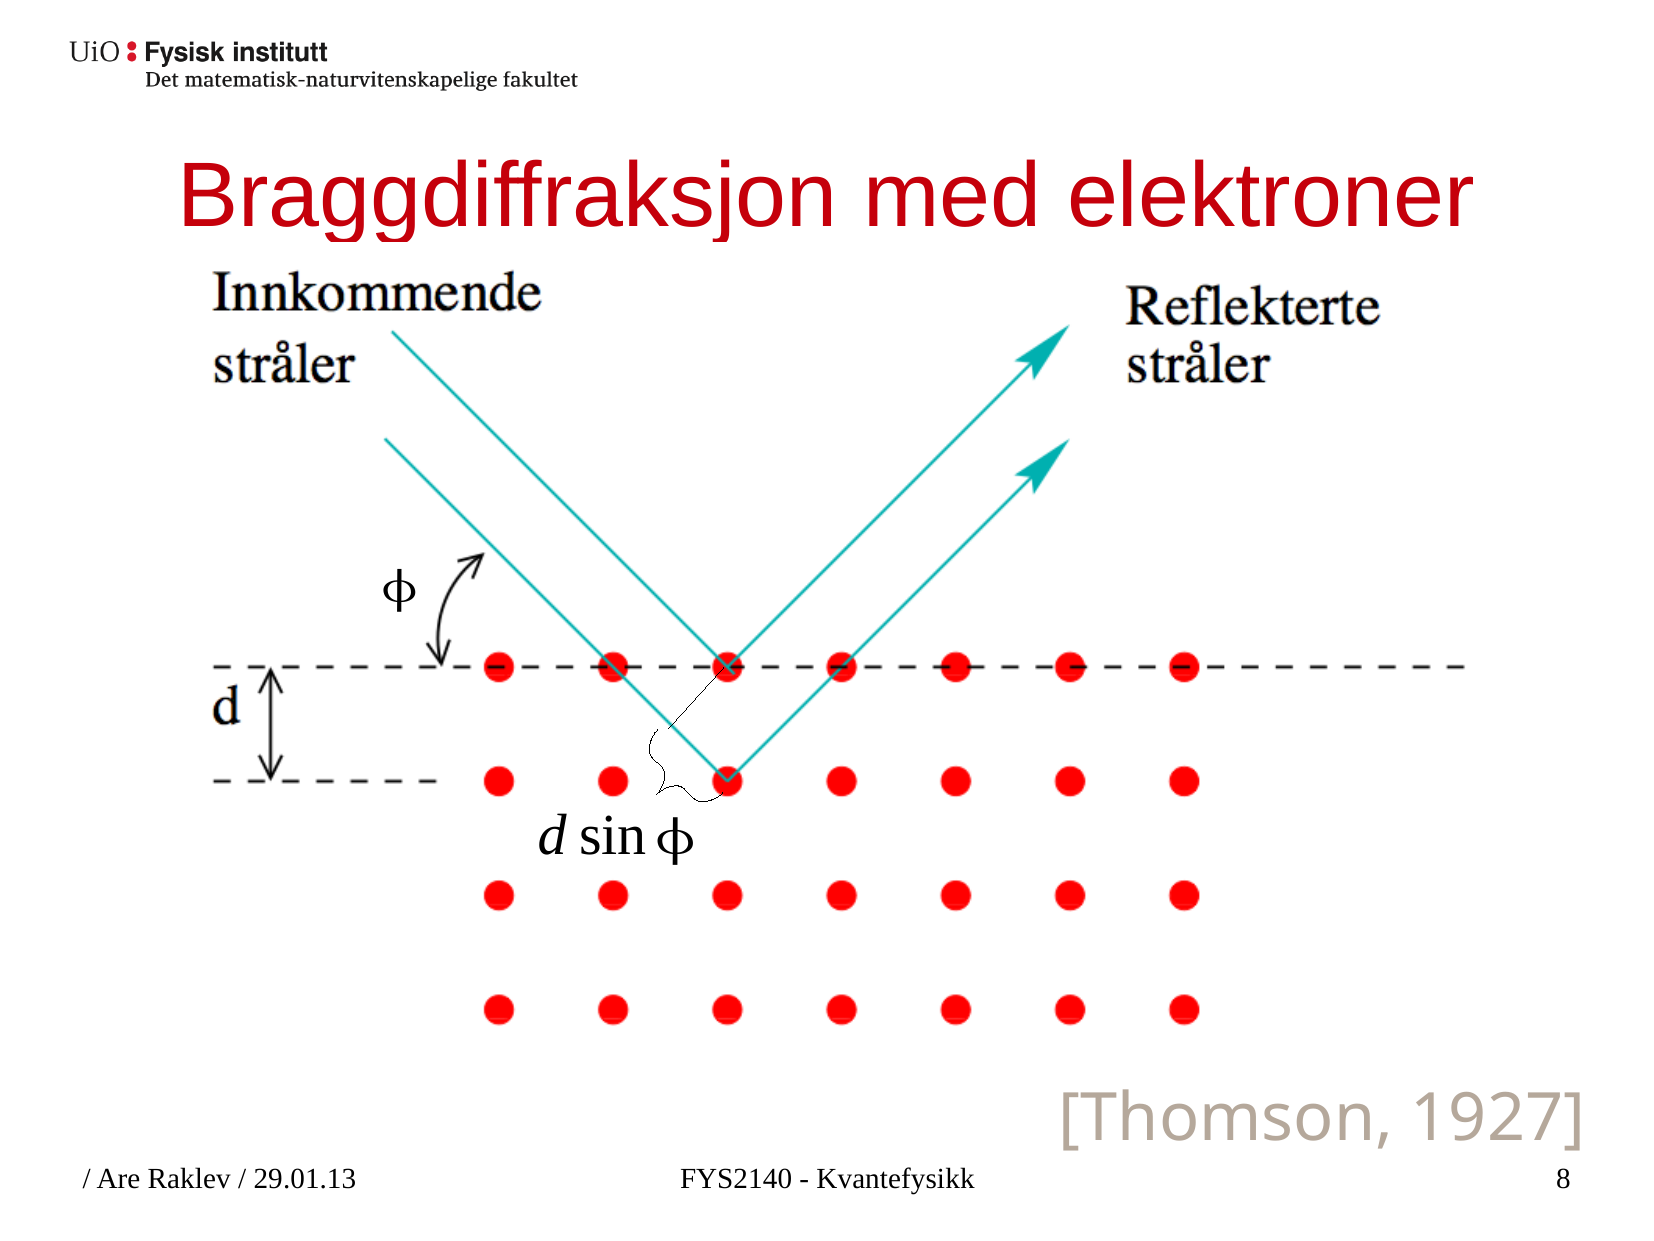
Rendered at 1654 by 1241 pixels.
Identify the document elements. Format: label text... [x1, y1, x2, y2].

chart [529, 800, 703, 873]
chart [374, 554, 424, 619]
picture [68, 37, 581, 93]
title Braggdiffraksjon med elektroner [82, 90, 1571, 298]
text_box [357, 551, 430, 625]
picture [186, 242, 1501, 1101]
text_box [Thomson, 1927] [1020, 1061, 1575, 1151]
